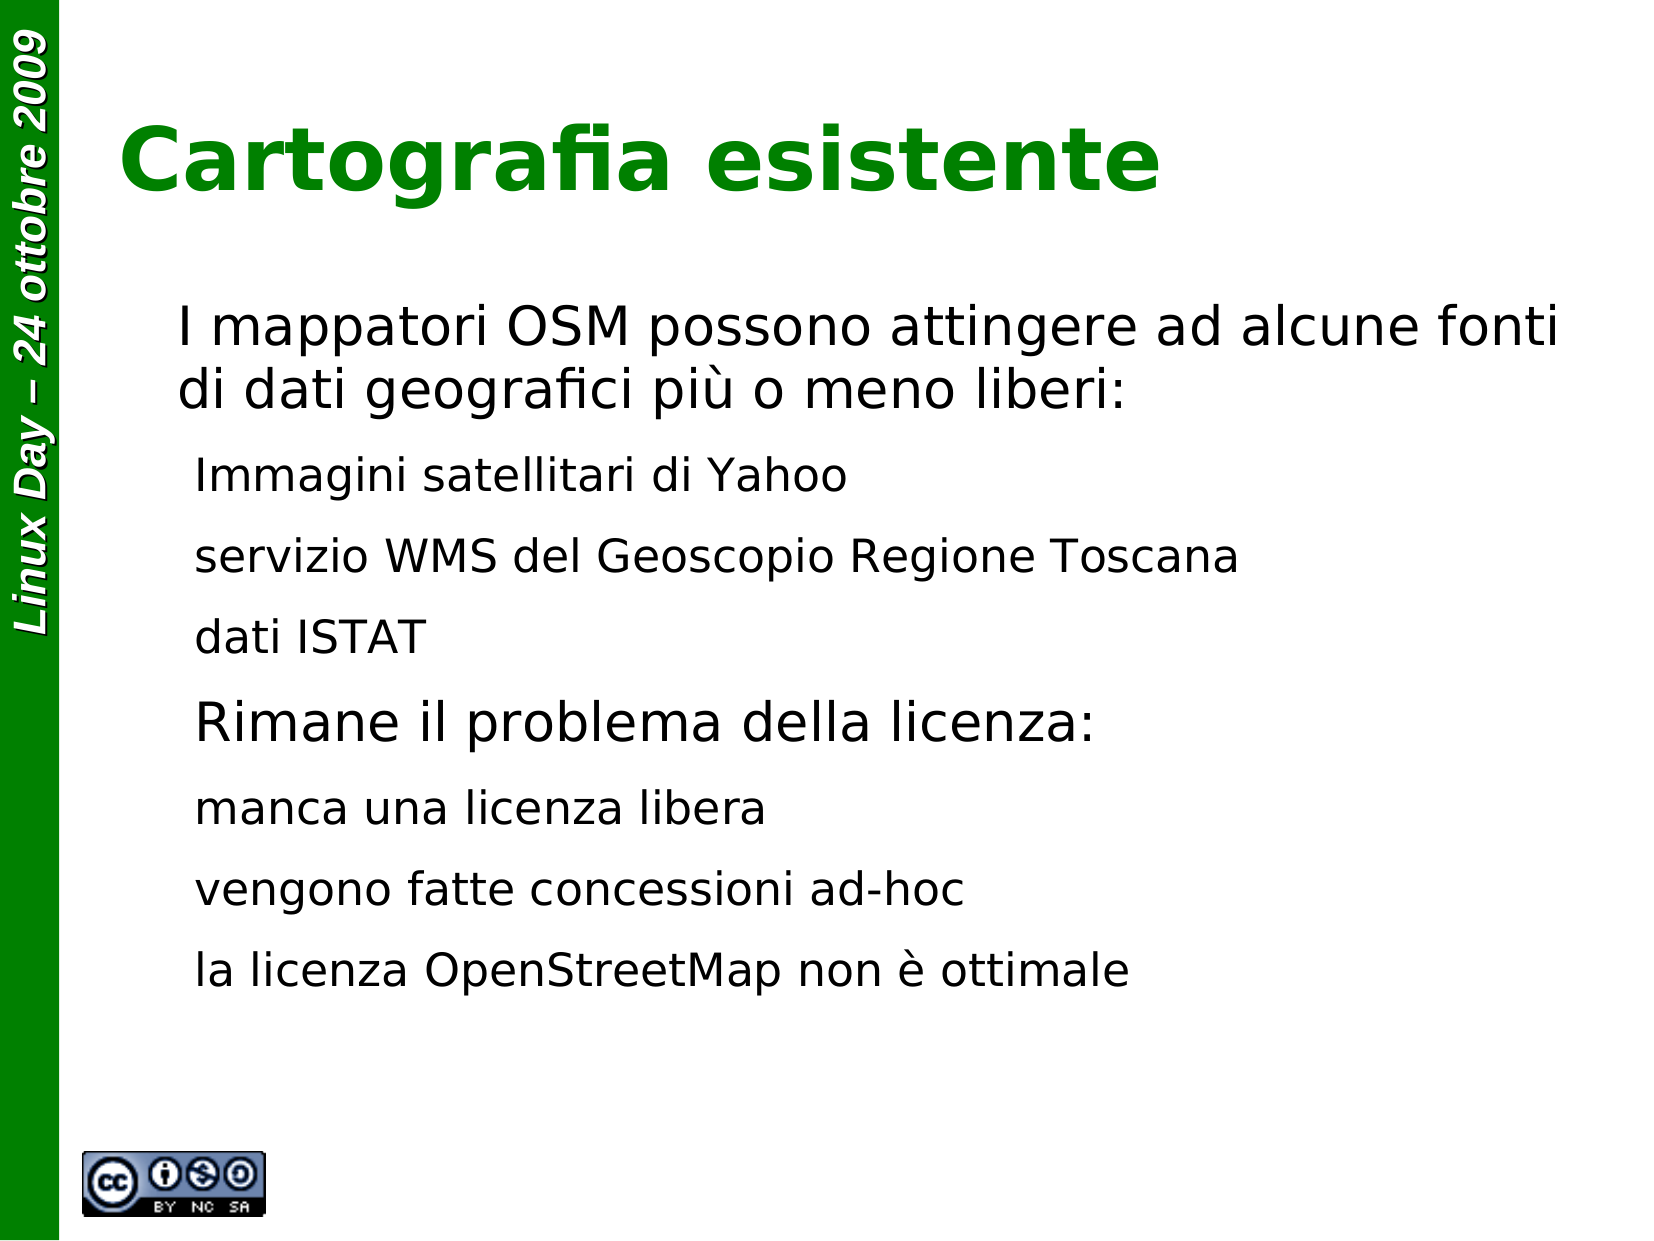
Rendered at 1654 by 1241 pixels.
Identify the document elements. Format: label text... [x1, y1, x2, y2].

picture [82, 1151, 266, 1217]
title Cartografia esistente [118, 64, 1394, 257]
list I mappatori OSM possono attingere ad alcune fonti di dati geografici più o meno liberi: Immagini satellitari di Yahoo servizio WMS del Geoscopio Regione Toscana dati ISTAT Rimane il problema della licenza: manca una licenza libera vengono fatte concessioni ad-hoc la licenza OpenStreetMap non è ottimale [177, 295, 1571, 1094]
